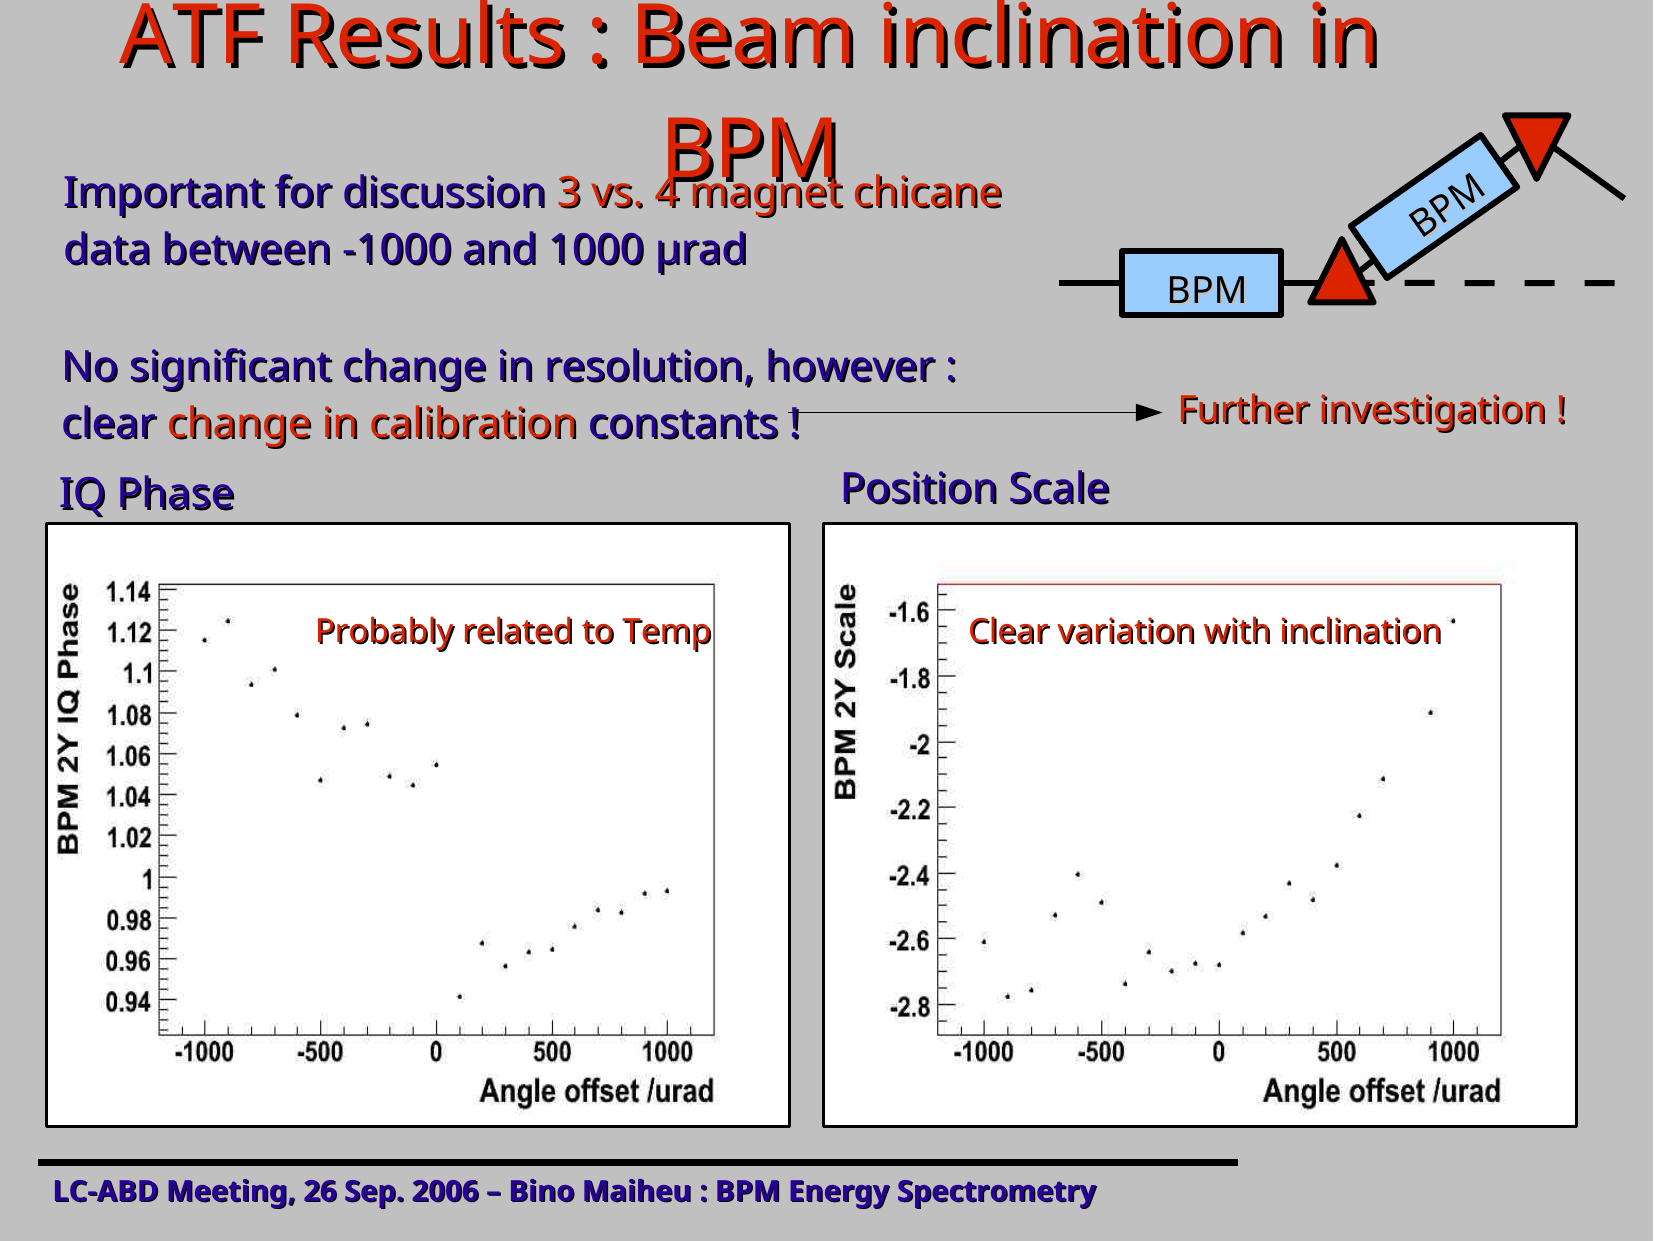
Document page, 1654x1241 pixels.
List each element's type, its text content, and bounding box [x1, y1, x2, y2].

text_box No significant change in resolution, however : clear change in calibration constants ! [46, 327, 920, 444]
text_box BPM [1382, 141, 1521, 268]
text_box Clear variation with inclination [953, 600, 1426, 655]
text_box Position Scale [825, 450, 1107, 516]
text_box [1122, 251, 1281, 315]
text_box IQ Phase [44, 455, 241, 521]
picture [825, 525, 1576, 1126]
text_box Further investigation ! [1162, 375, 1550, 436]
text_box [1504, 115, 1569, 179]
text_box LC-ABD Meeting, 26 Sep. 2006 – Bino Maiheu : BPM Energy Spectrometry [37, 1162, 1148, 1213]
text_box BPM [1151, 256, 1271, 328]
picture [48, 525, 788, 1126]
text_box Important for discussion 3 vs. 4 magnet chicane data between -1000 and 1000 μrad [48, 154, 968, 270]
text_box Probably related to Temp [300, 600, 704, 655]
title ATF Results : Beam inclination in BPM [37, 37, 1463, 140]
text_box [1350, 135, 1518, 279]
text_box [1310, 238, 1374, 303]
